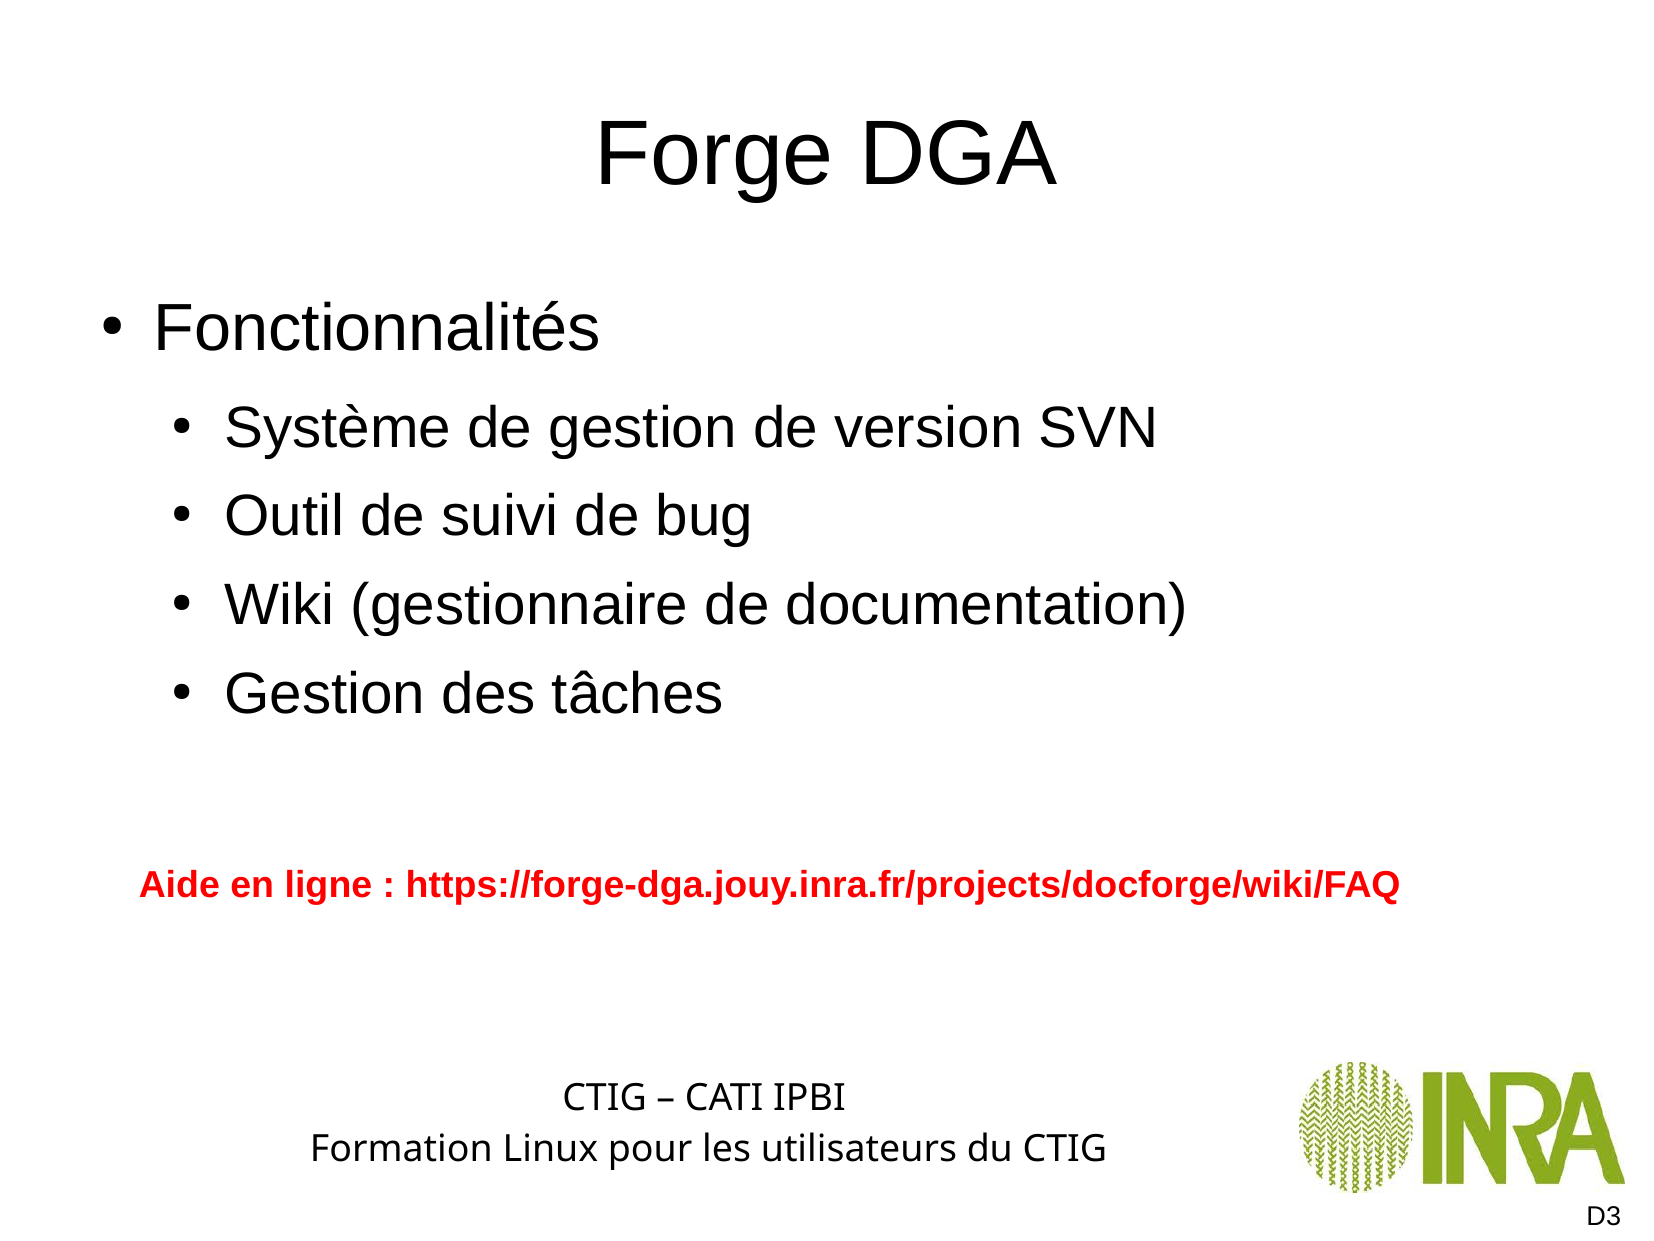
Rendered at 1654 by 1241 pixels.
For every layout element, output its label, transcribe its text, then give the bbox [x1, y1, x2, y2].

text_box Aide en ligne : https://forge-dga.jouy.inra.fr/projects/docforge/wiki/FAQ [110, 856, 1417, 915]
text_box CTIG – CATI IPBI Formation Linux pour les utilisateurs du CTIG [295, 1062, 1259, 1184]
title Forge DGA [82, 56, 1571, 250]
list Fonctionnalités Système de gestion de version SVN Outil de suivi de bug Wiki (gestionnaire de documentation) Gestion des tâches [82, 290, 1571, 886]
picture [1299, 1062, 1625, 1193]
text_box D<numéro> [1571, 1193, 1654, 1239]
